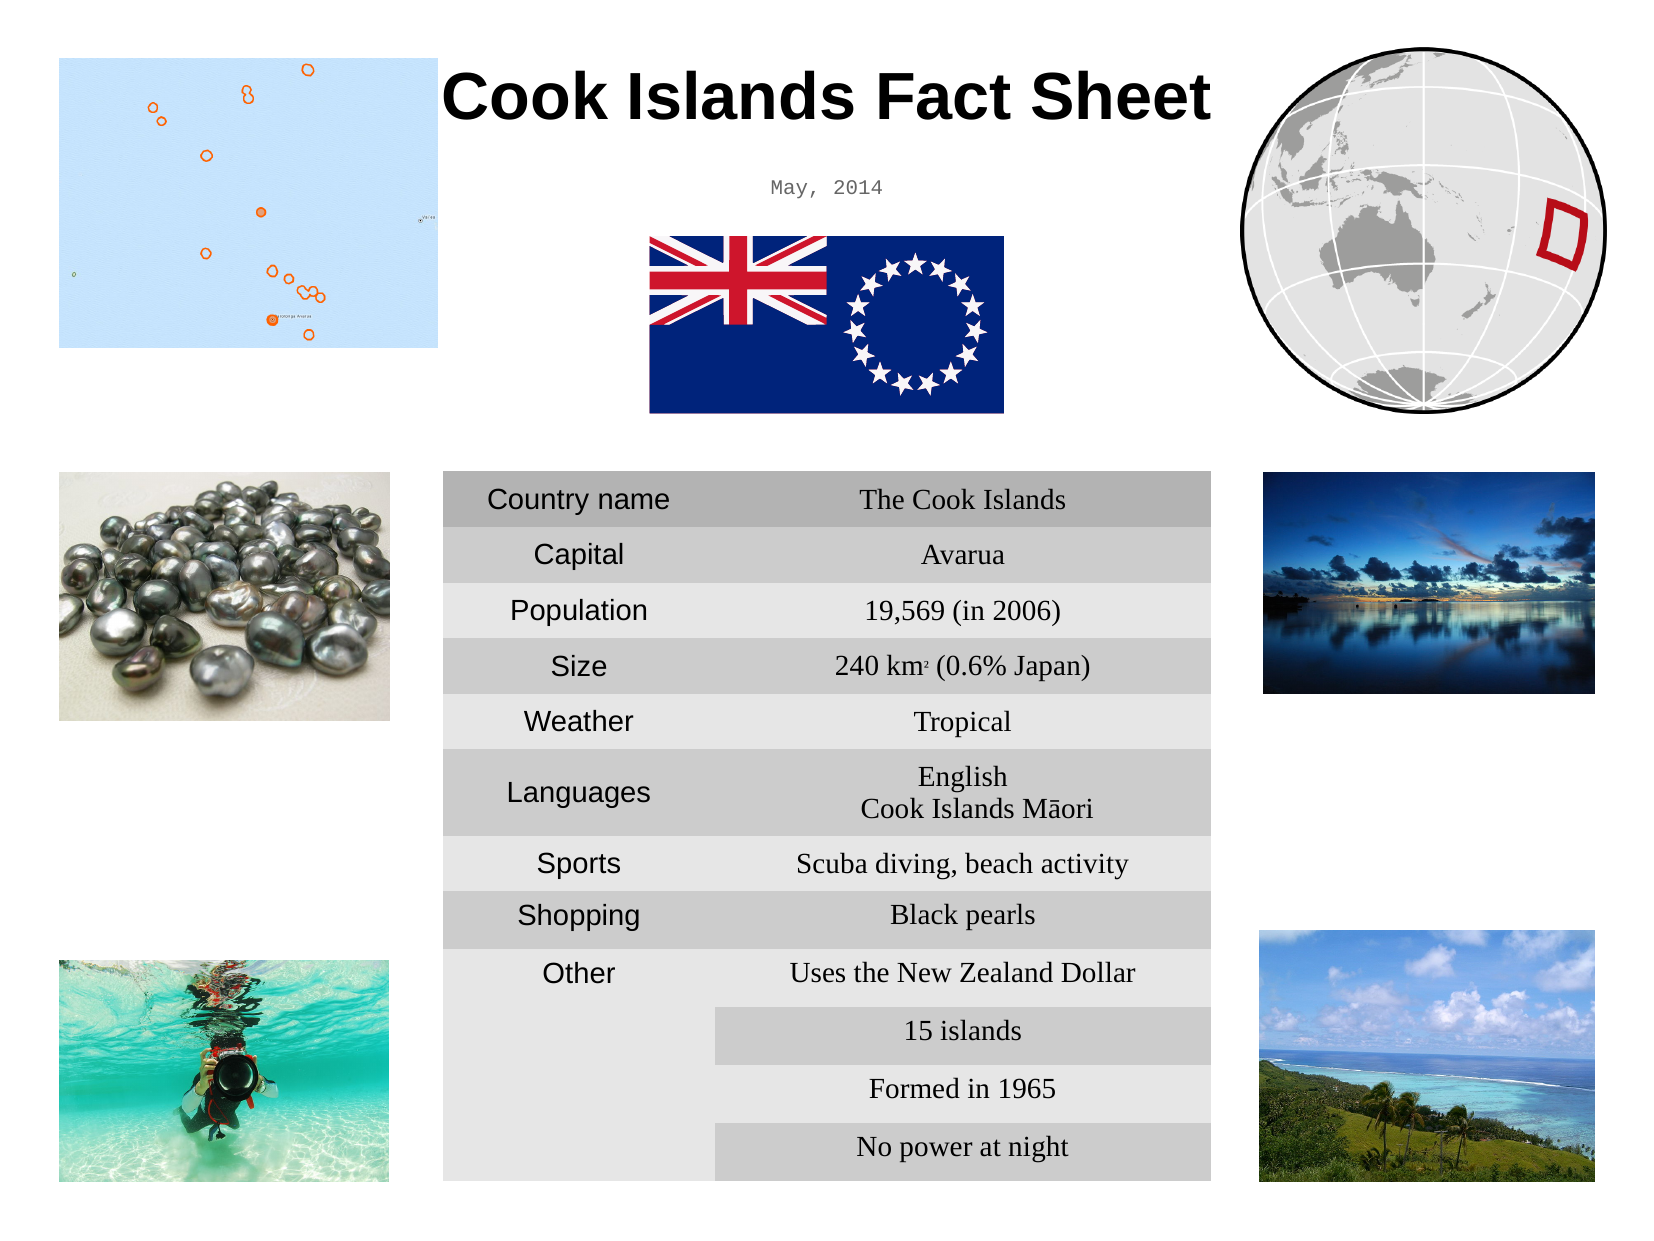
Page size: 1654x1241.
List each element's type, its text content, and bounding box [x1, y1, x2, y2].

table_header The Cook Islands [715, 471, 1211, 527]
table_cell Uses the New Zealand Dollar [715, 949, 1211, 1007]
table_header Country name [443, 471, 715, 527]
table_cell 19,569 (in 2006) [715, 583, 1211, 638]
picture [1263, 472, 1595, 694]
picture [59, 960, 389, 1182]
table_cell No power at night [715, 1123, 1211, 1181]
table_cell Avarua [715, 527, 1211, 583]
table_cell Scuba diving, beach activity [715, 836, 1211, 891]
table_cell Shopping [443, 891, 715, 949]
picture [59, 472, 390, 721]
table_cell English Cook Islands Māori [715, 749, 1211, 836]
picture [59, 58, 438, 348]
table_cell Capital [443, 527, 715, 583]
title Cook Islands Fact Sheet [440, 59, 1214, 134]
text_box May, 2014 [755, 129, 898, 236]
picture [1240, 47, 1607, 414]
picture [649, 236, 1004, 414]
table_cell Languages [443, 749, 715, 836]
table_cell 15 islands [715, 1007, 1211, 1065]
table_cell 240 km² (0.6% Japan) [715, 638, 1211, 694]
table_cell Tropical [715, 694, 1211, 749]
table_cell Sports [443, 836, 715, 891]
table_cell Weather [443, 694, 715, 749]
picture [1259, 930, 1595, 1182]
table_cell Other [443, 949, 715, 1181]
table_cell Population [443, 583, 715, 638]
table_cell Formed in 1965 [715, 1065, 1211, 1123]
table_cell Size [443, 638, 715, 694]
table_cell Black pearls [715, 891, 1211, 949]
